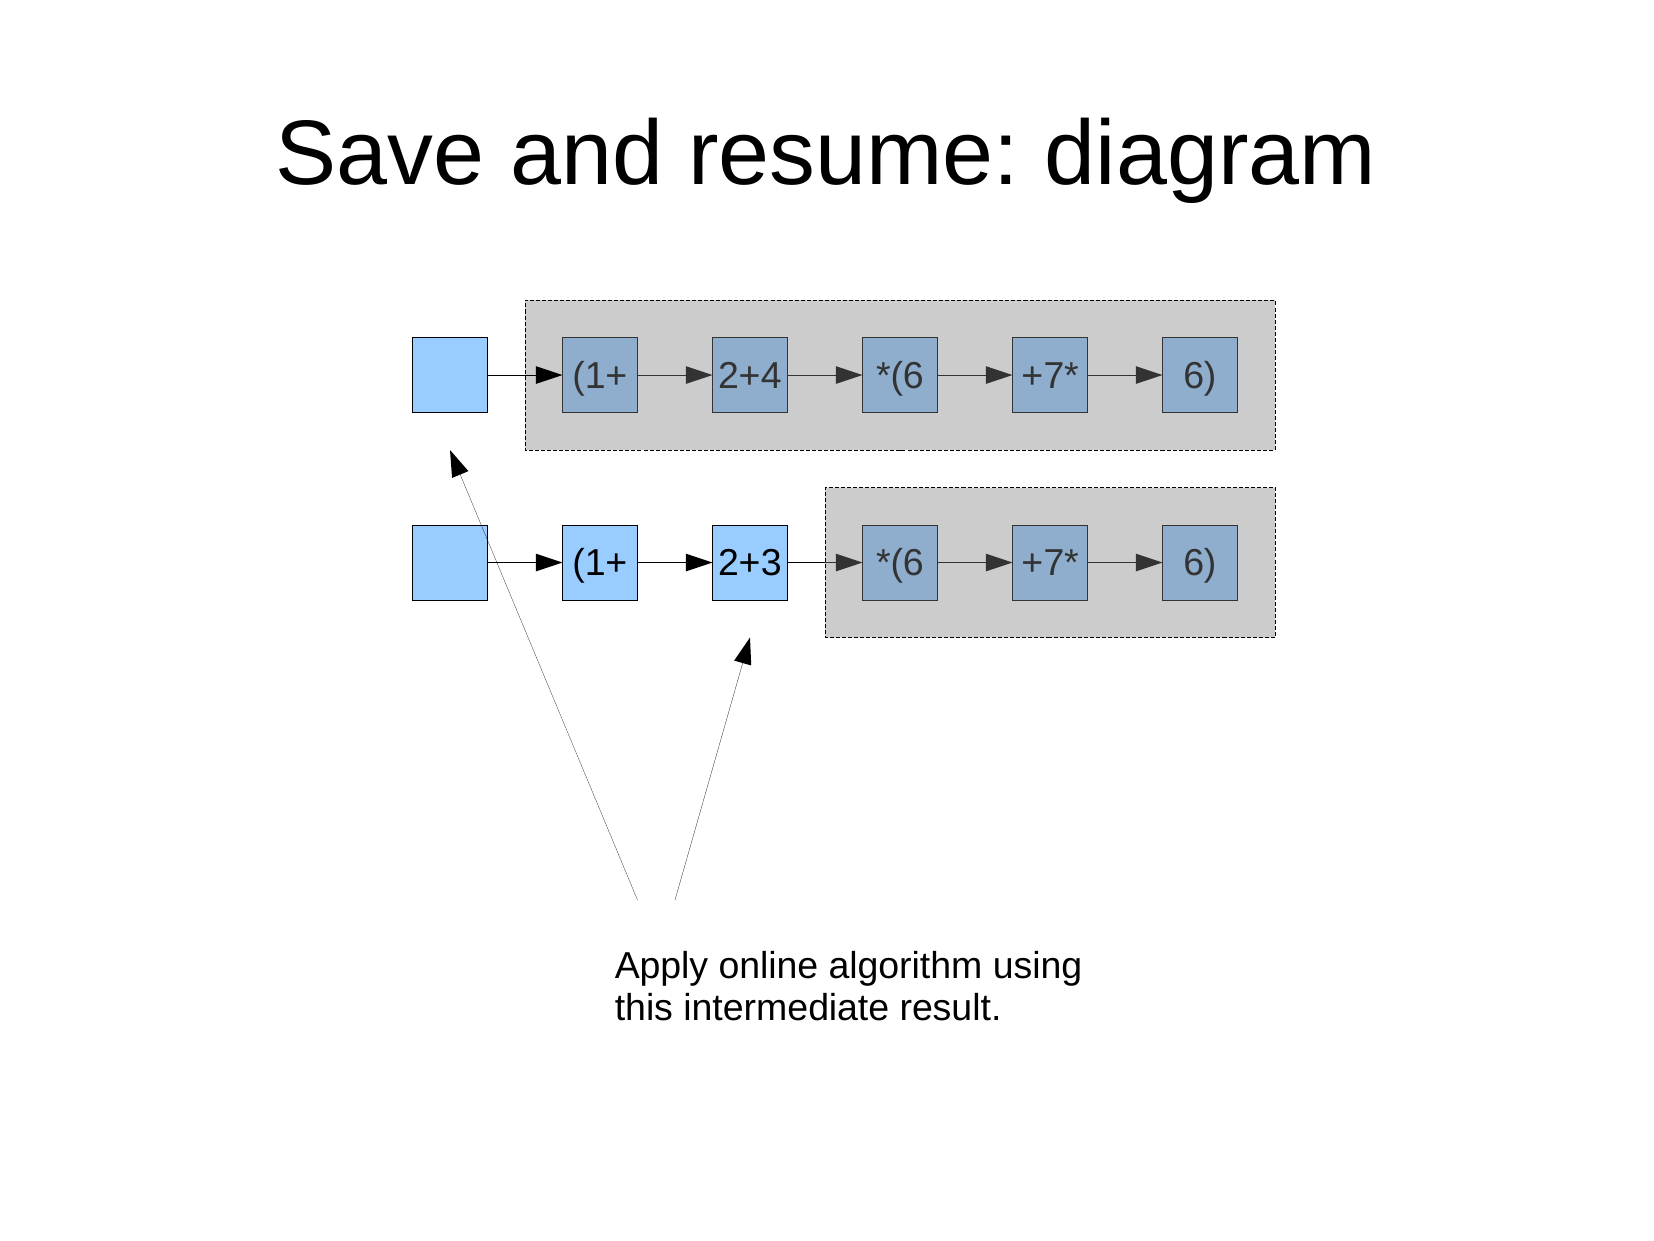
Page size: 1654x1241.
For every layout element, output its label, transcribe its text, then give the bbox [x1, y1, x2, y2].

text_box (1+ [562, 525, 638, 601]
text_box [482, 525, 488, 538]
text_box [412, 337, 488, 413]
title Save and resume: diagram [82, 49, 1571, 257]
text_box [825, 487, 1276, 638]
text_box Apply online algorithm using this intermediate result. [600, 937, 1126, 1051]
text_box [412, 525, 488, 601]
text_box 2+3 [712, 525, 788, 601]
text_box [525, 300, 1276, 451]
